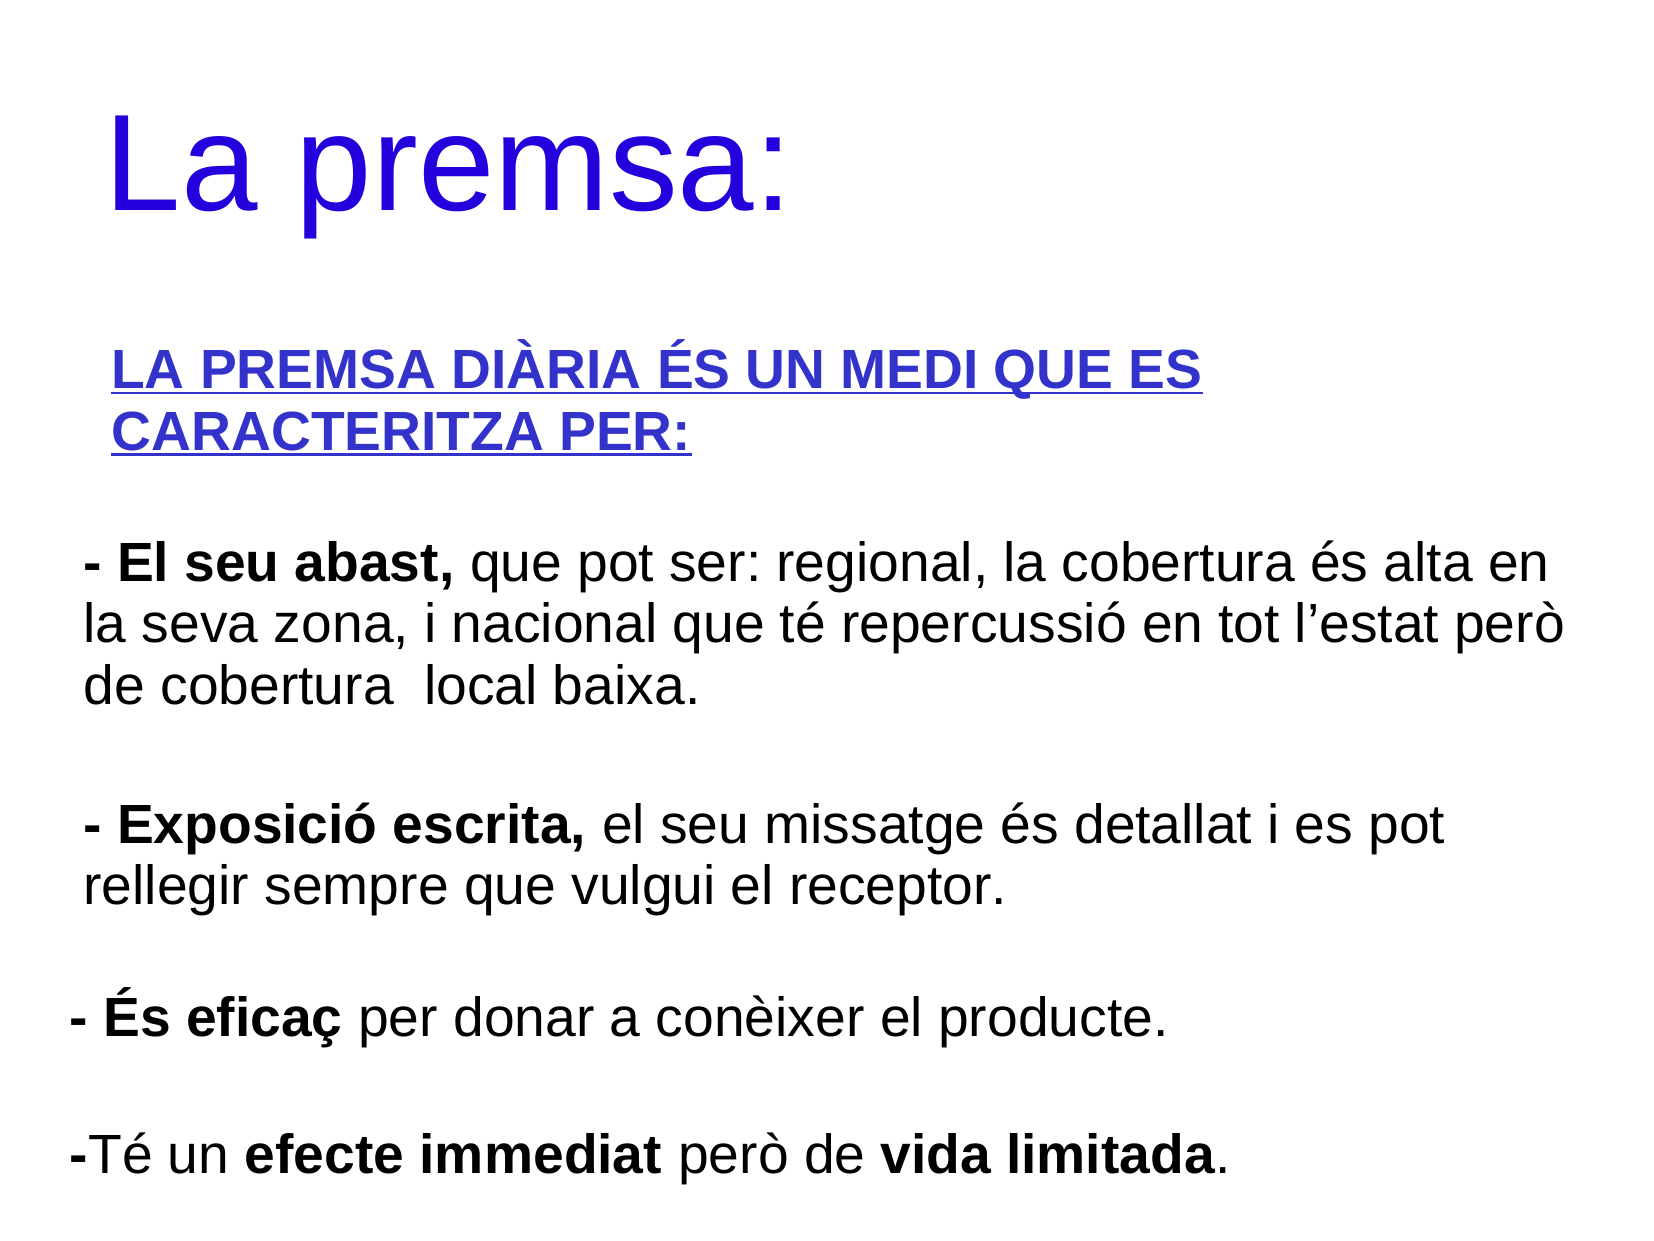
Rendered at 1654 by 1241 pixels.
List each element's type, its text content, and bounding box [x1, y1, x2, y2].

text_box LA PREMSA DIÀRIA ÉS UN MEDI QUE ES CARACTERITZA PER: [96, 330, 1447, 470]
text_box - És eficaç per donar a conèixer el producte. [55, 978, 1544, 1056]
text_box - Exposició escrita, el seu missatge és detallat i es pot rellegir sempre que vulgui el receptor. [68, 785, 1566, 925]
text_box -Té un efecte immediat però de vida limitada. [55, 1116, 1544, 1194]
text_box - El seu abast, que pot ser: regional, la cobertura és alta en la seva zona, i nacional que té repercussió en tot l’estat però de cobertura local baixa. [68, 523, 1585, 725]
text_box La premsa: [64, 59, 833, 266]
